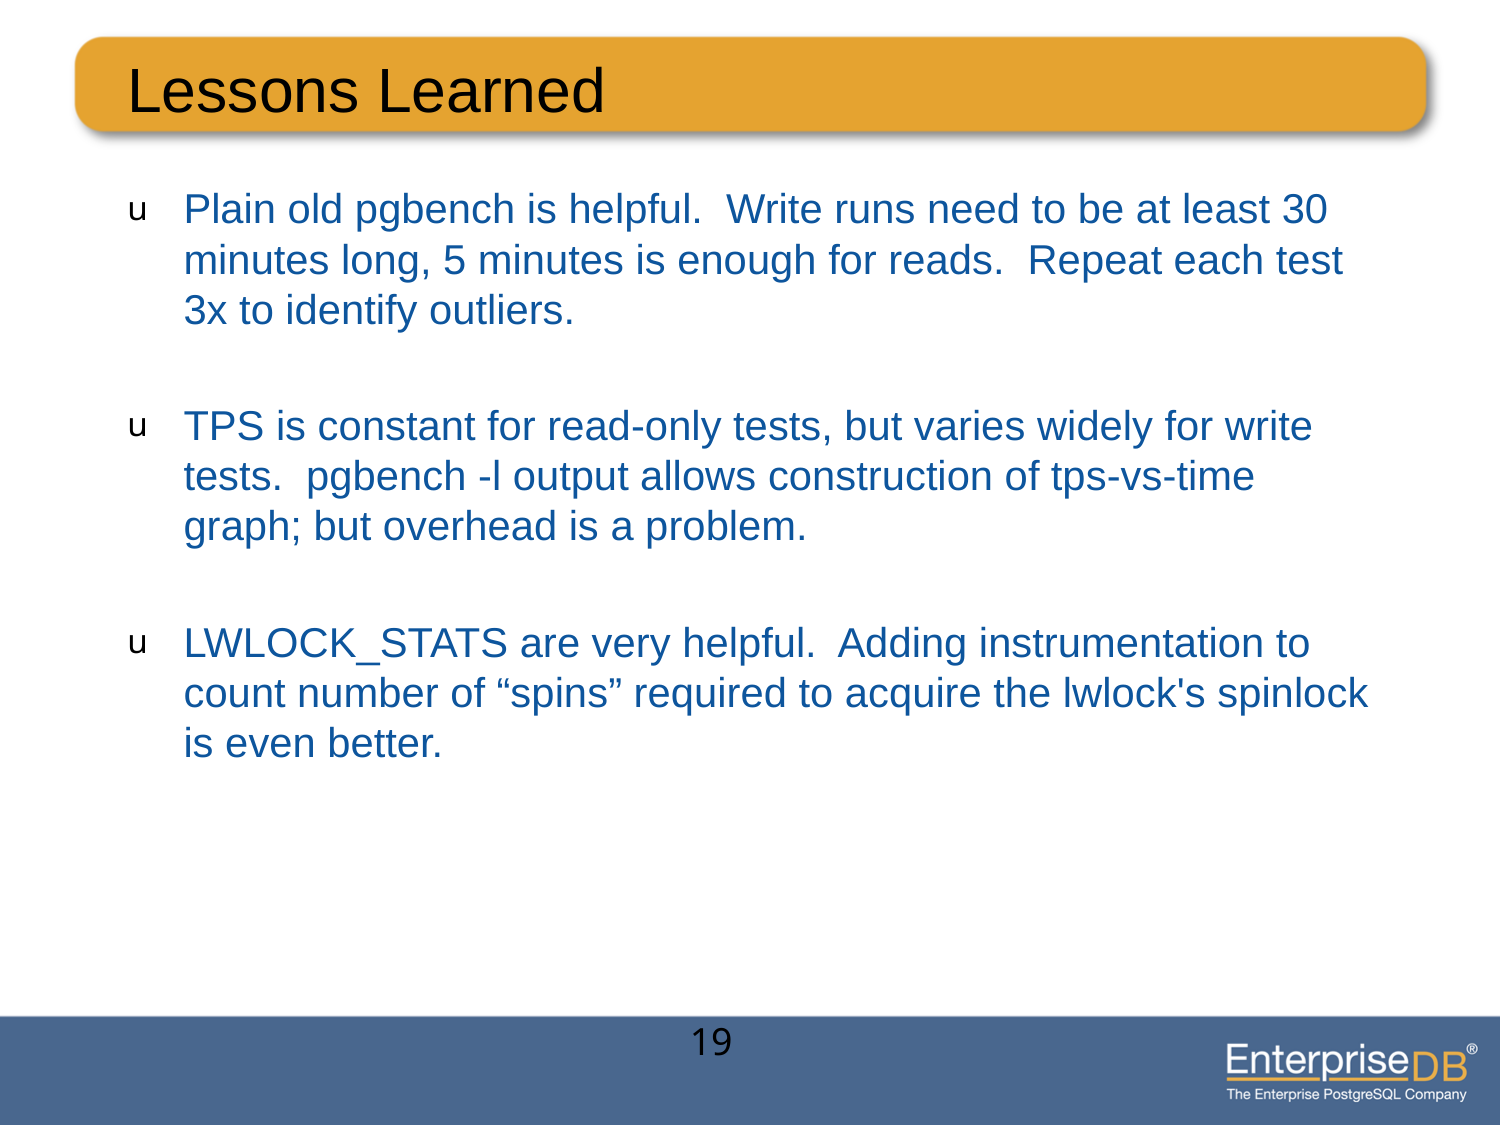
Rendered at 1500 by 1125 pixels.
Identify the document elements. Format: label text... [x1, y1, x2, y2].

title Lessons Learned [112, 37, 1388, 138]
picture [0, 0, 1500, 1125]
slide_number <number> [675, 1010, 825, 1125]
list Plain old pgbench is helpful. Write runs need to be at least 30 minutes long, 5 minutes is enough for reads. Repeat each test 3x to identify outliers. TPS is constant for read-only tests, but varies widely for write tests. pgbench -l output allows construction of tps-vs-time graph; but overhead is a problem. LWLOCK_STATS are very helpful. Adding instrumentation to count number of “spins” required to acquire the lwlock's spinlock is even better. [112, 174, 1388, 963]
